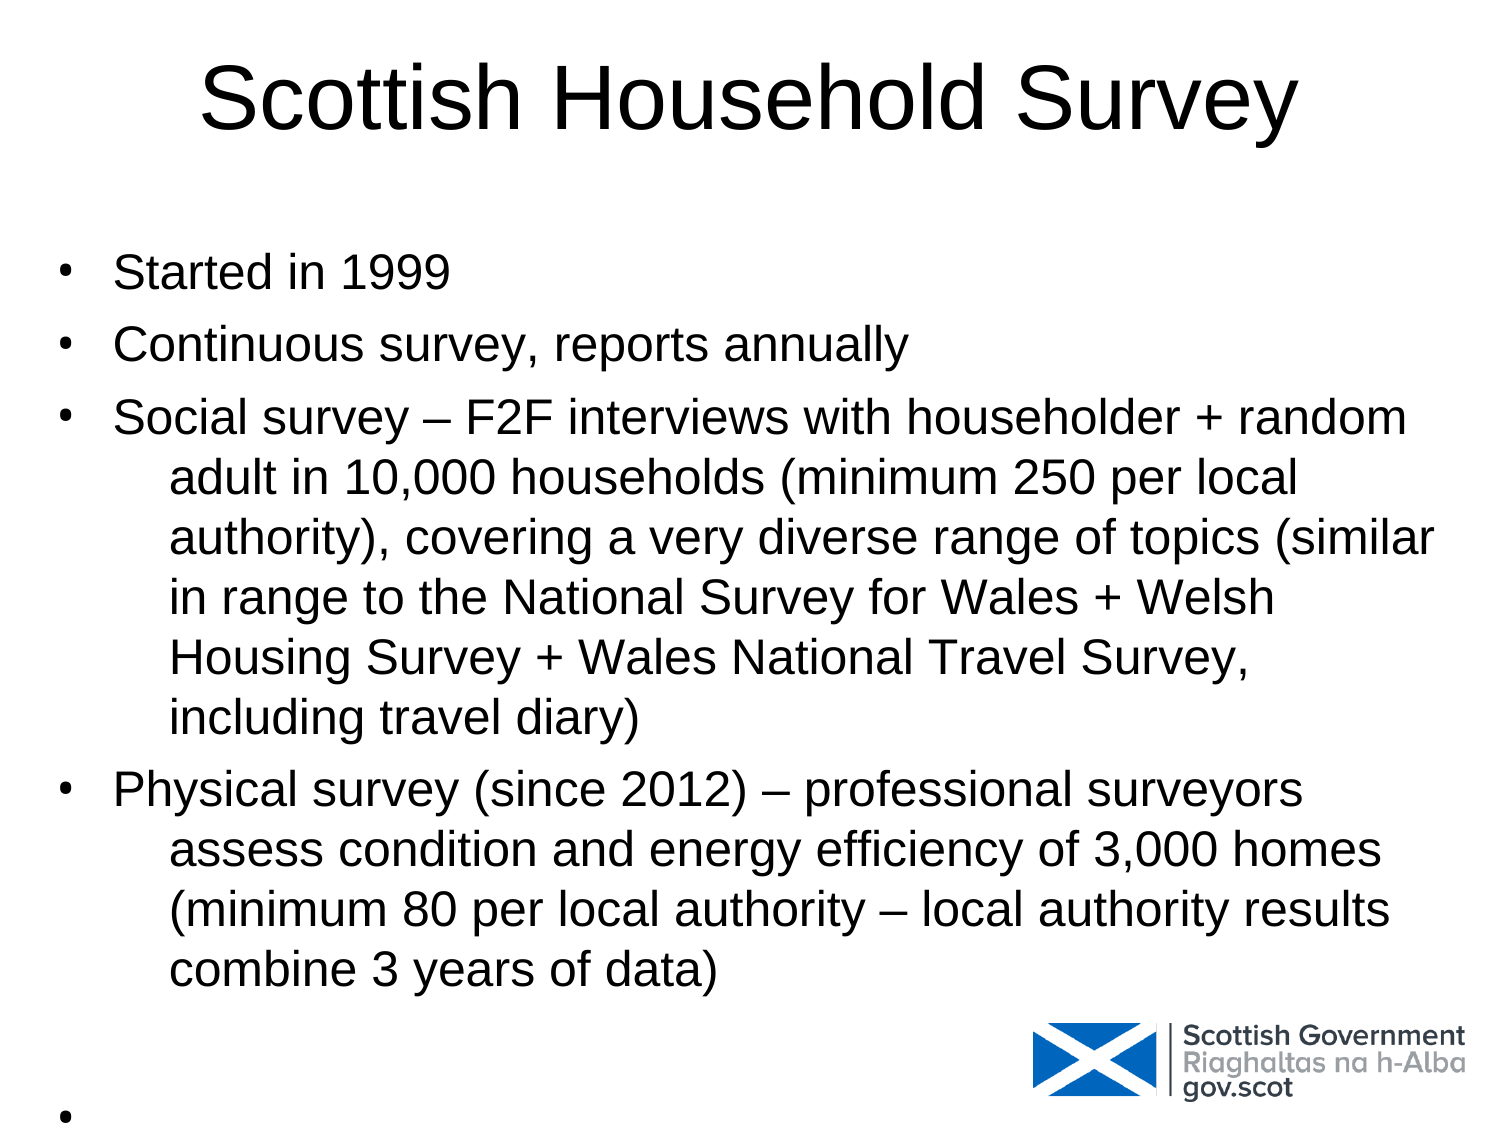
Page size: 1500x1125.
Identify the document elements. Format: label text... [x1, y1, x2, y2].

title Scottish Household Survey [75, 30, 1426, 148]
list Started in 1999 Continuous survey, reports annually Social survey – F2F interviews with householder + random adult in 10,000 households (minimum 250 per local authority), covering a very diverse range of topics (similar in range to the National Survey for Wales + Welsh Housing Survey + Wales National Travel Survey, including travel diary) Physical survey (since 2012) – professional surveyors assess condition and energy efficiency of 3,000 homes (minimum 80 per local authority – local authority results combine 3 years of data) [41, 231, 1459, 1071]
